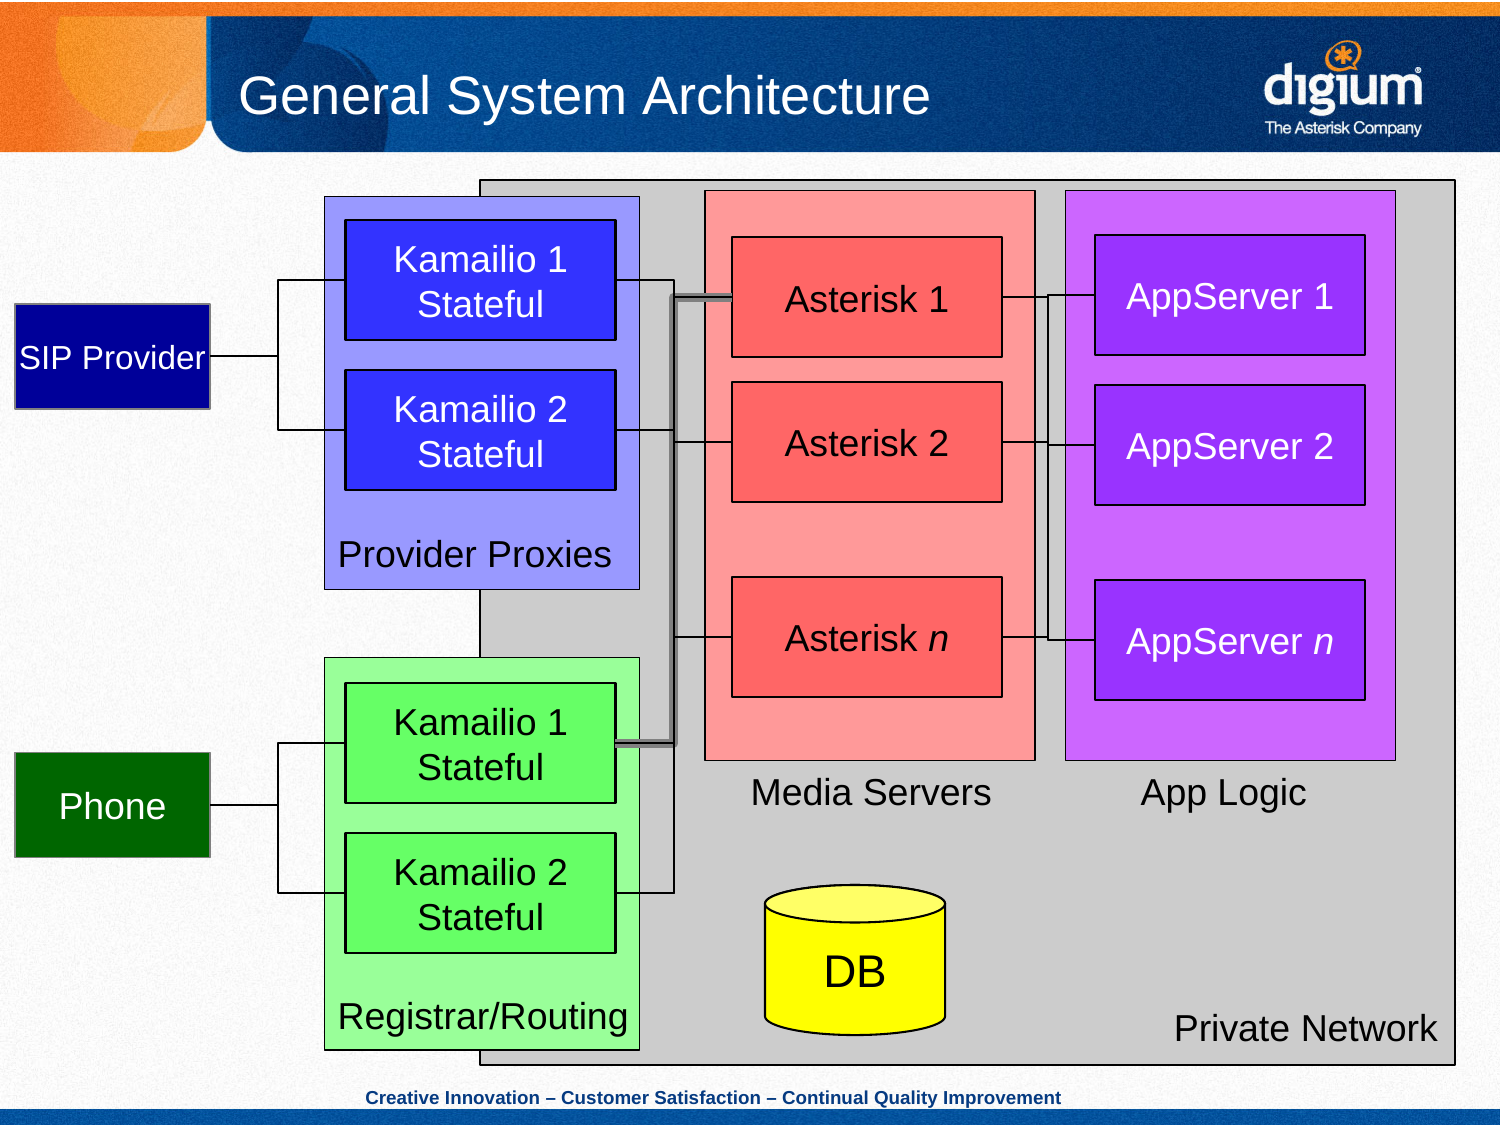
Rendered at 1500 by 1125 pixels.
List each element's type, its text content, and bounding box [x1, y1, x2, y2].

text_box App Logic [1125, 760, 1322, 821]
text_box Registrar/Routing [322, 985, 644, 1045]
text_box [324, 281, 673, 429]
text_box Private Network [1158, 996, 1453, 1056]
text_box SIP Provider [15, 303, 211, 409]
text_box Media Servers [735, 760, 1007, 821]
text_box Provider Proxies [322, 522, 628, 583]
text_box AppServer 2 [1095, 385, 1366, 506]
title General System Architecture [238, 27, 1243, 127]
text_box [324, 179, 1456, 1066]
text_box [678, 298, 1047, 441]
text_box Kamailio 2 Stateful [345, 370, 616, 491]
text_box [324, 431, 669, 742]
text_box Phone [15, 752, 211, 858]
text_box Kamailio 1 Stateful [345, 683, 616, 804]
text_box Asterisk 2 [731, 381, 1002, 502]
text_box AppServer 1 [1095, 235, 1366, 356]
picture [0, 2, 1500, 1125]
text_box Asterisk n [731, 576, 1002, 697]
text_box Kamailio 2 Stateful [345, 833, 616, 954]
text_box Asterisk 1 [731, 237, 1002, 358]
text_box AppServer n [1095, 579, 1366, 700]
text_box [324, 744, 673, 892]
text_box Kamailio 1 Stateful [345, 220, 616, 341]
text_box DB [765, 904, 946, 1036]
text_box [678, 443, 1047, 636]
